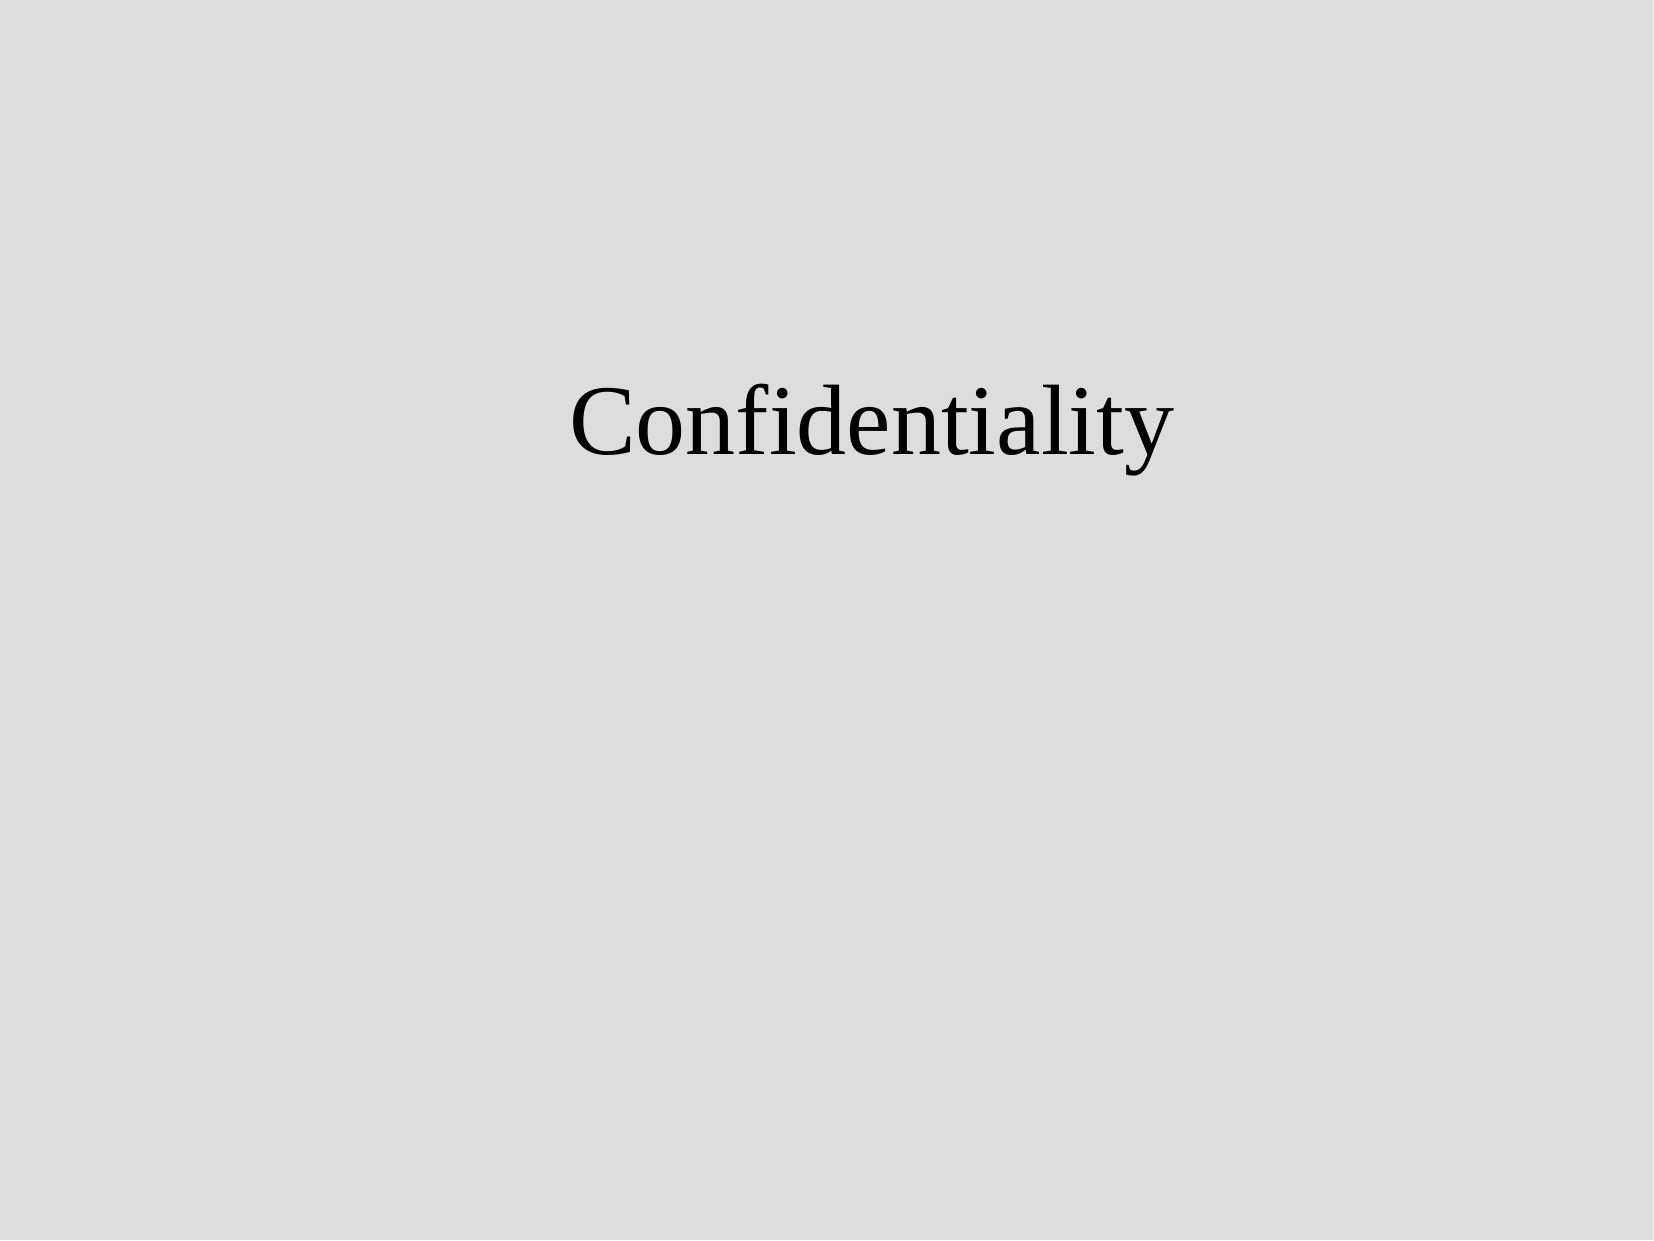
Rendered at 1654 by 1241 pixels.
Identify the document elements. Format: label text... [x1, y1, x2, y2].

subtitle [82, 49, 1571, 1010]
text_box Confidentiality [271, 357, 1473, 484]
